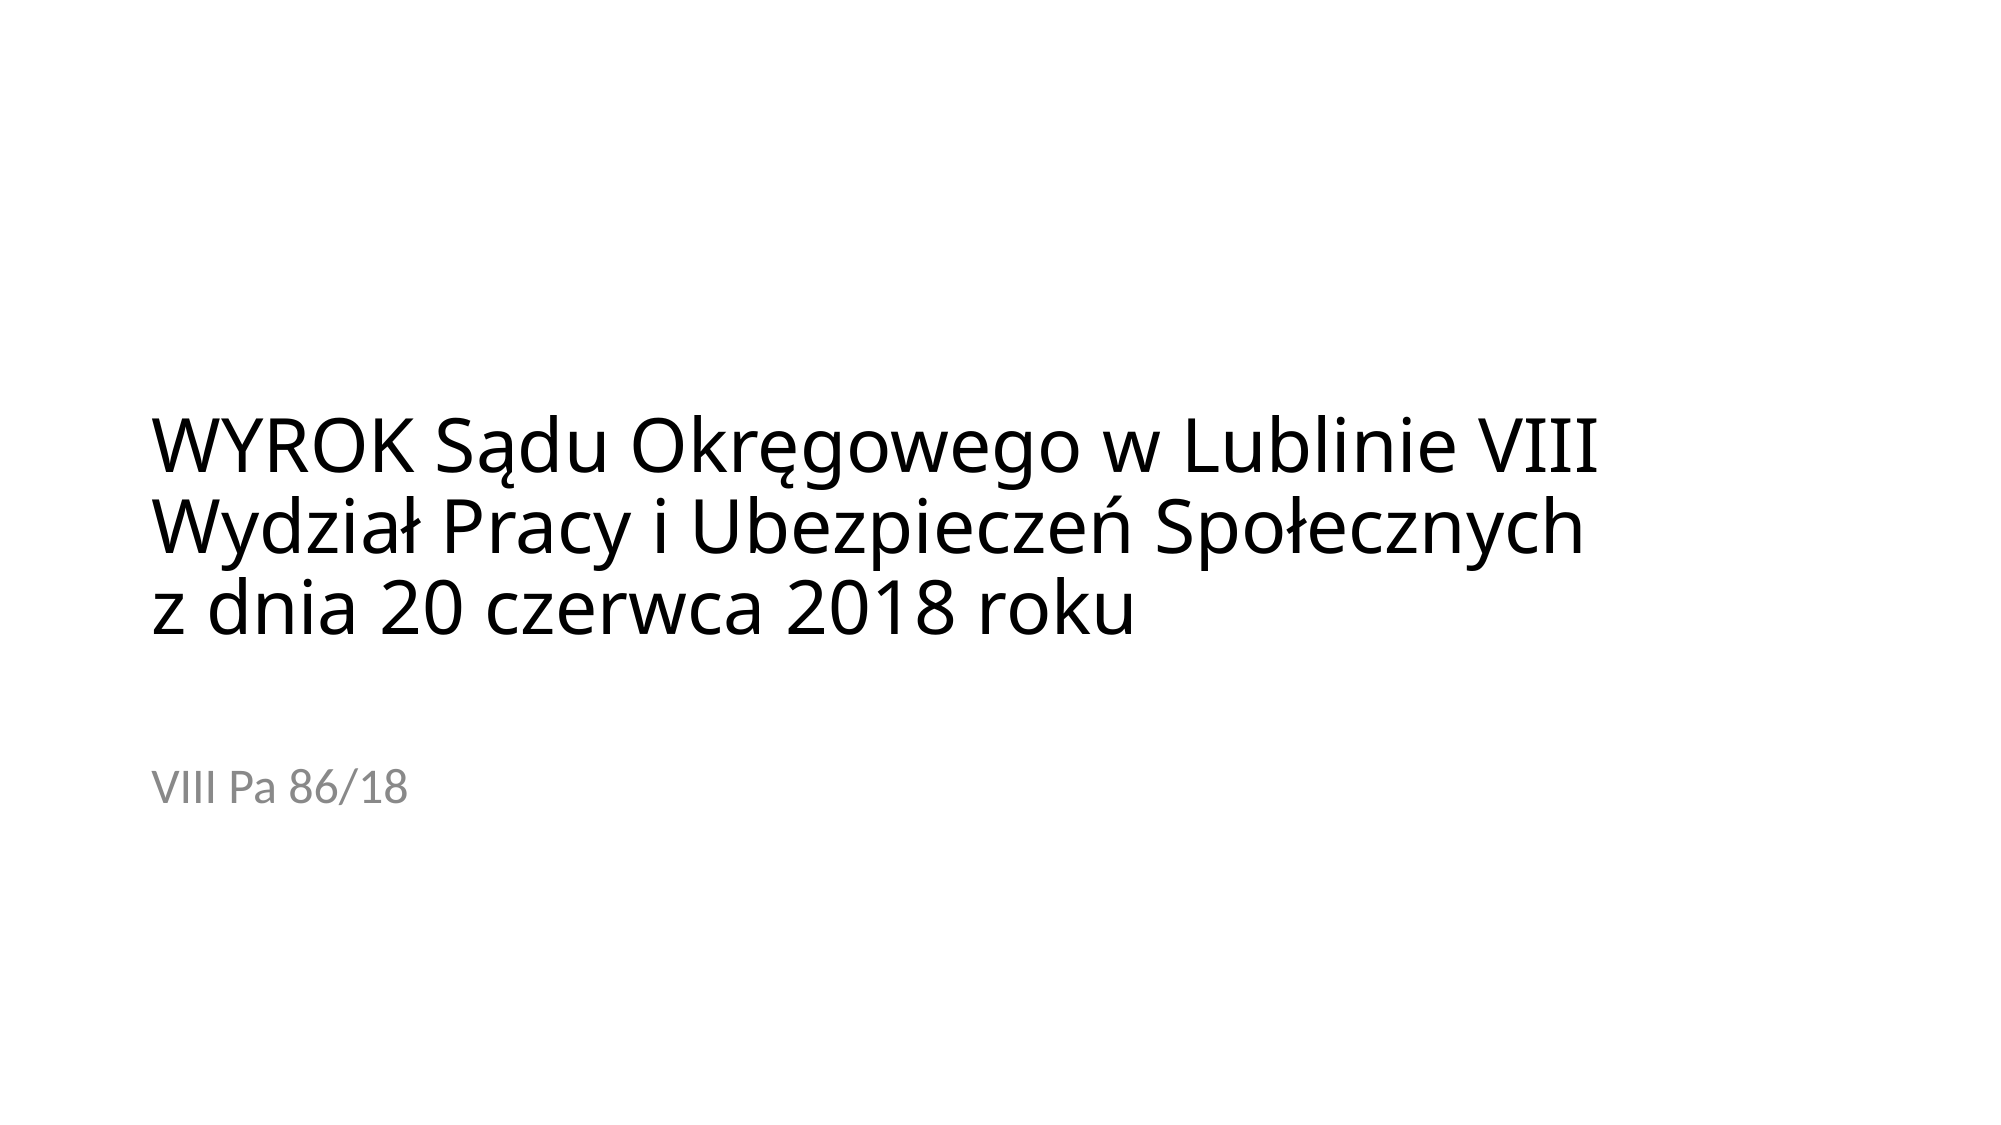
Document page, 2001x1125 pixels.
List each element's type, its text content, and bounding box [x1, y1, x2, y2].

title WYROK Sądu Okręgowego w Lublinie VIII Wydział Pracy i Ubezpieczeń Społecznych z dnia 20 czerwca 2018 roku [136, 280, 1862, 749]
list VIII Pa 86/18 [136, 752, 1862, 999]
